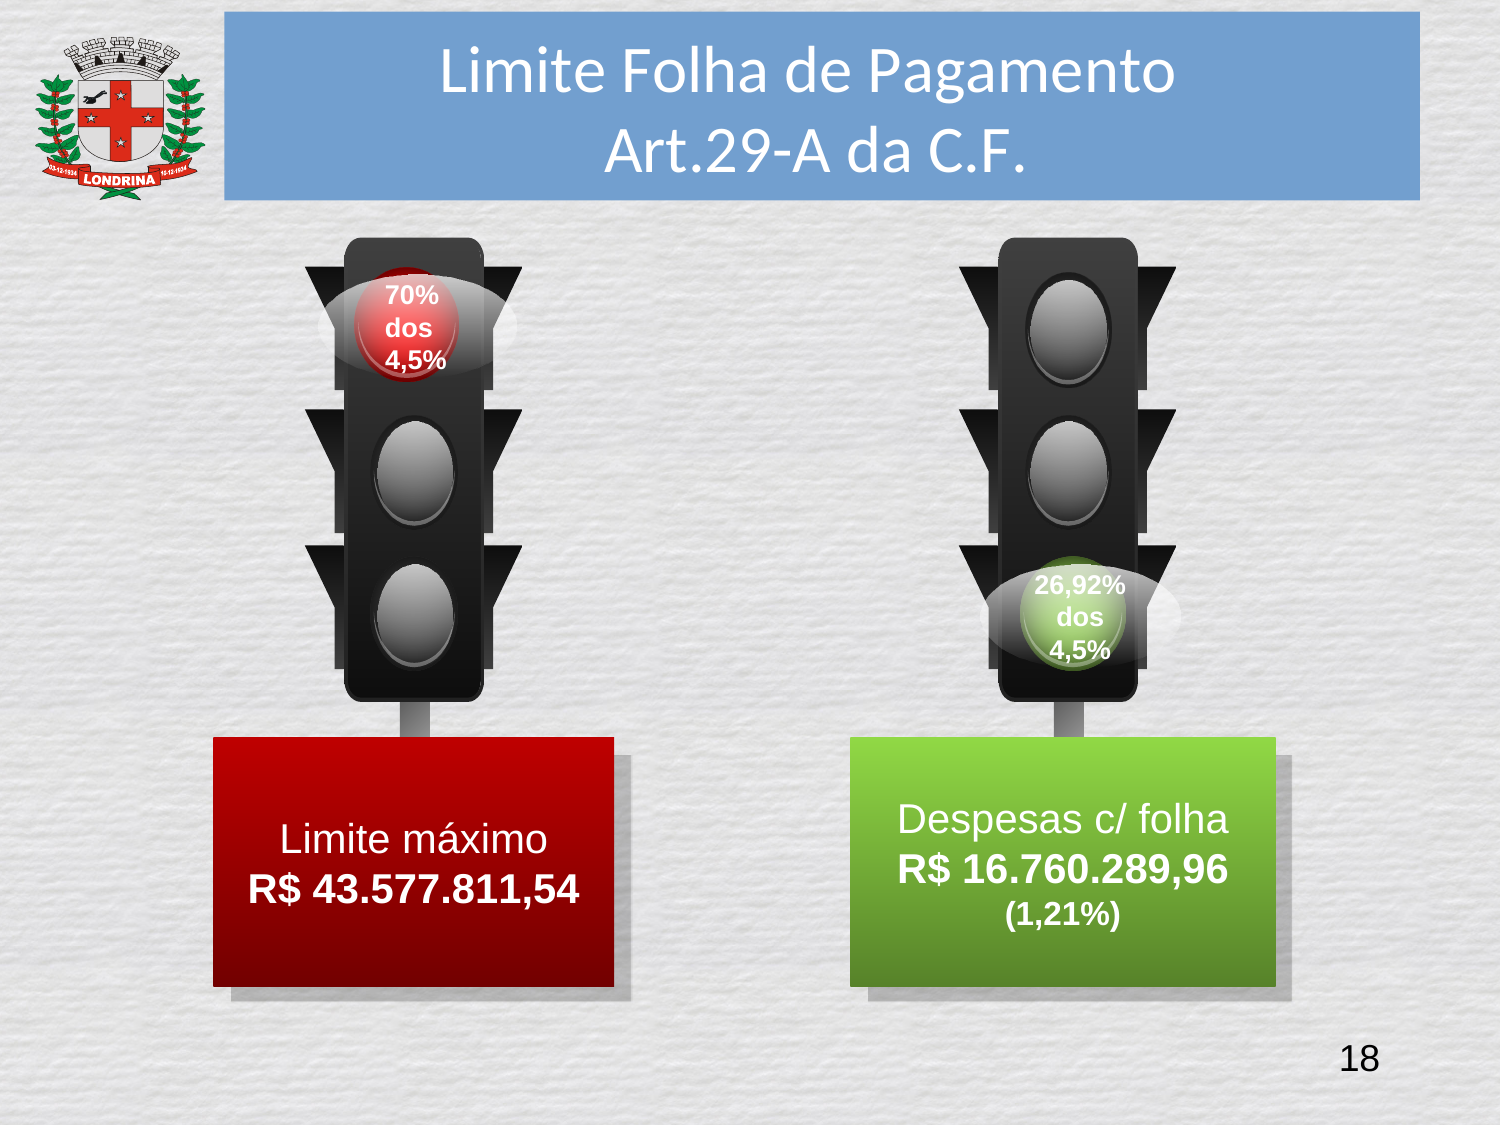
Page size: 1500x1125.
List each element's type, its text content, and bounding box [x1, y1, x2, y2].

text_box Despesas c/ folha R$ 16.760.289,96 (1,21%) [850, 737, 1276, 987]
text_box <número> [1323, 1027, 1500, 1098]
text_box [988, 637, 1147, 737]
picture [0, 0, 1500, 1125]
text_box [958, 237, 1177, 600]
text_box 26,92% dos 4,5% [980, 564, 1181, 668]
text_box [304, 355, 523, 737]
text_box [304, 237, 523, 308]
text_box 70% dos 4,5% [318, 274, 517, 378]
text_box Limite Folha de Pagamento Art.29-A da C.F. [224, 11, 1420, 201]
text_box Limite máximo R$ 43.577.811,54 [213, 737, 615, 987]
